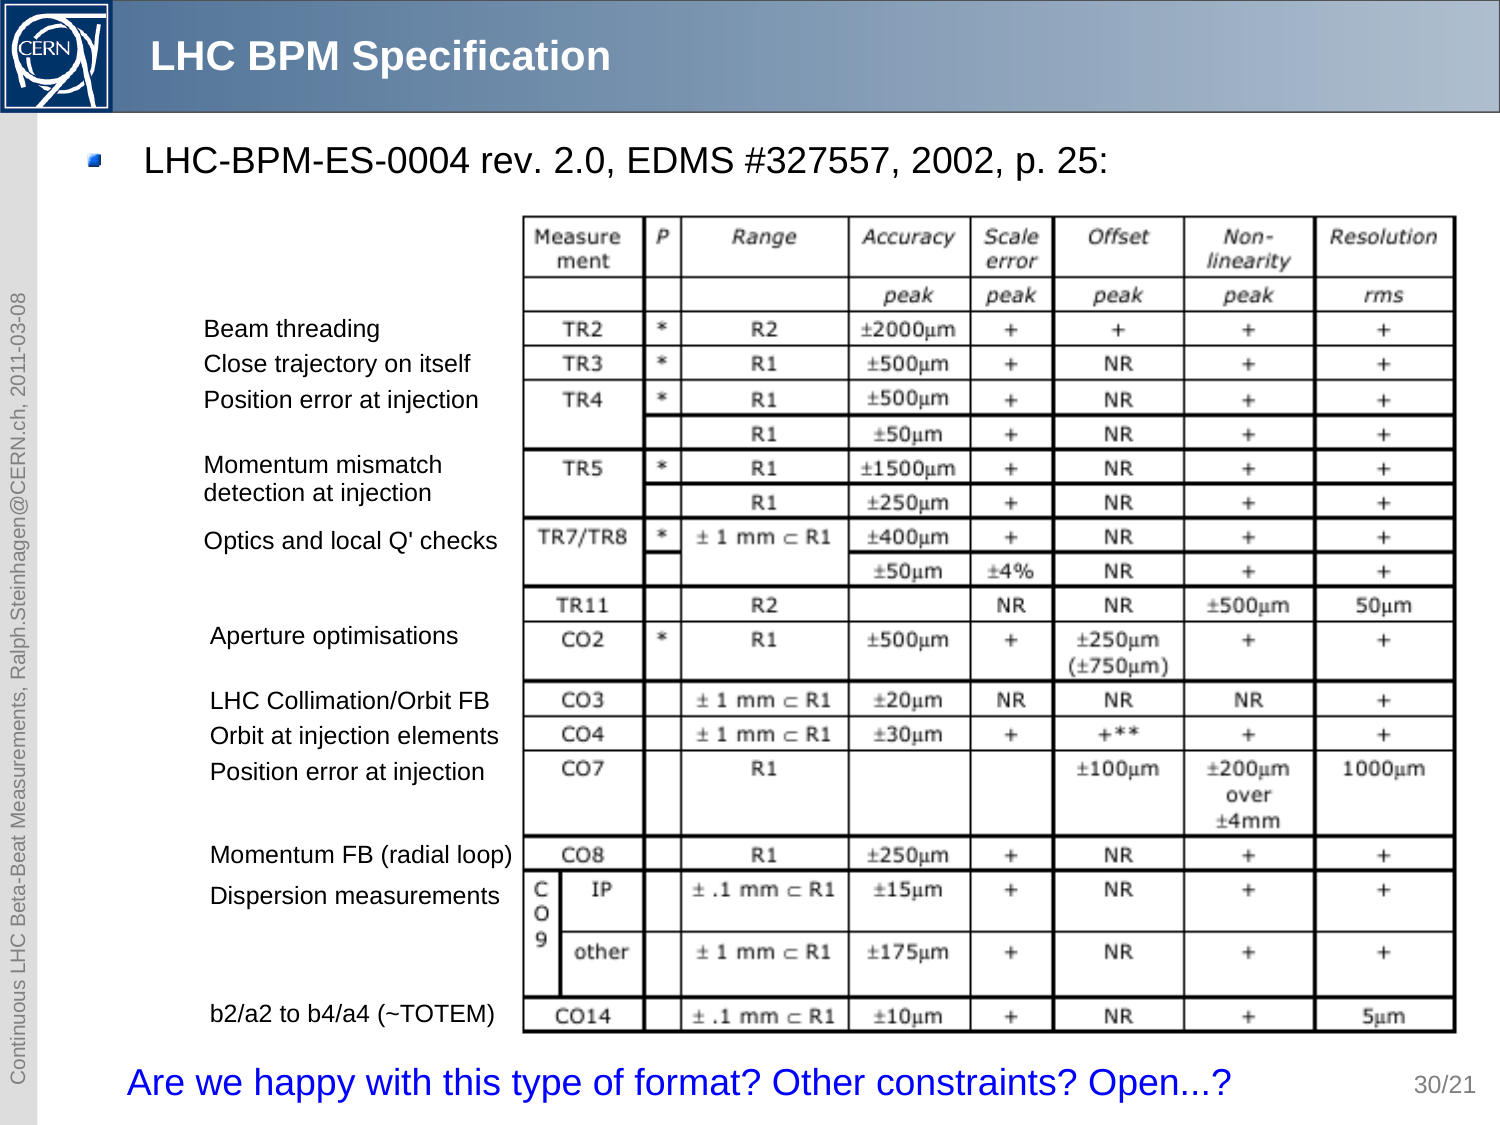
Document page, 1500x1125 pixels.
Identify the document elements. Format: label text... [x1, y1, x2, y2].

text_box Position error at injection [189, 378, 495, 421]
text_box Position error at injection [194, 750, 501, 793]
text_box LHC Collimation/Orbit FB [195, 679, 506, 714]
picture [0, 0, 113, 113]
list LHC-BPM-ES-0004 rev. 2.0, EDMS #327557, 2002, p. 25: [87, 137, 1438, 1030]
text_box Aperture optimisations [195, 614, 475, 658]
title LHC BPM Specification [150, 0, 1201, 113]
text_box Close trajectory on itself [189, 342, 487, 378]
text_box Dispersion measurements [195, 874, 517, 918]
picture [491, 188, 1493, 1040]
text_box Optics and local Q' checks [189, 519, 514, 563]
text_box b2/a2 to b4/a4 (~TOTEM) [195, 992, 512, 1036]
text_box Momentum mismatch detection at injection [189, 443, 466, 514]
text_box Are we happy with this type of format? Other constraints? Open...? [112, 1054, 1468, 1111]
text_box Orbit at injection elements [195, 714, 516, 758]
text_box Momentum FB (radial loop) [194, 832, 529, 876]
text_box Beam threading [188, 307, 396, 350]
